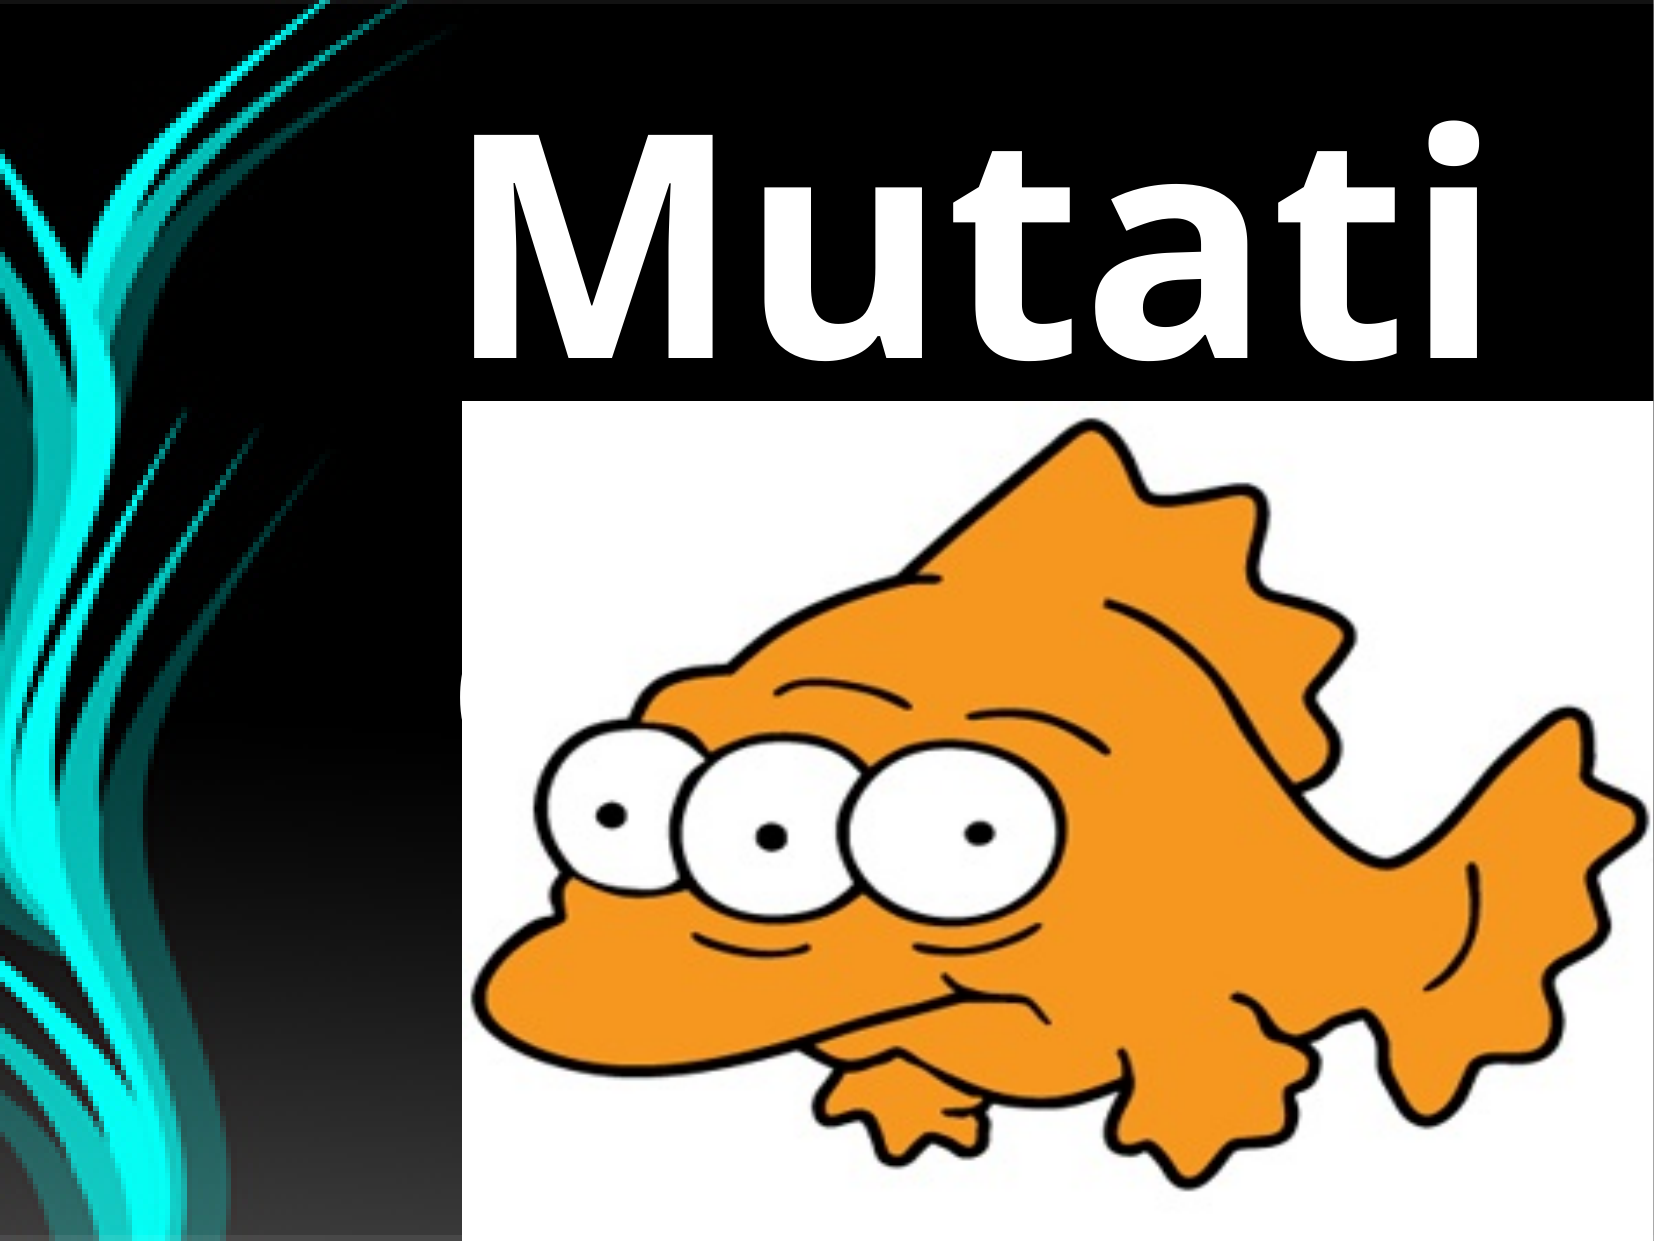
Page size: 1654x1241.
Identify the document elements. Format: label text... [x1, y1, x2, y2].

list Mutations [446, 24, 1596, 752]
picture [0, 0, 1654, 1241]
